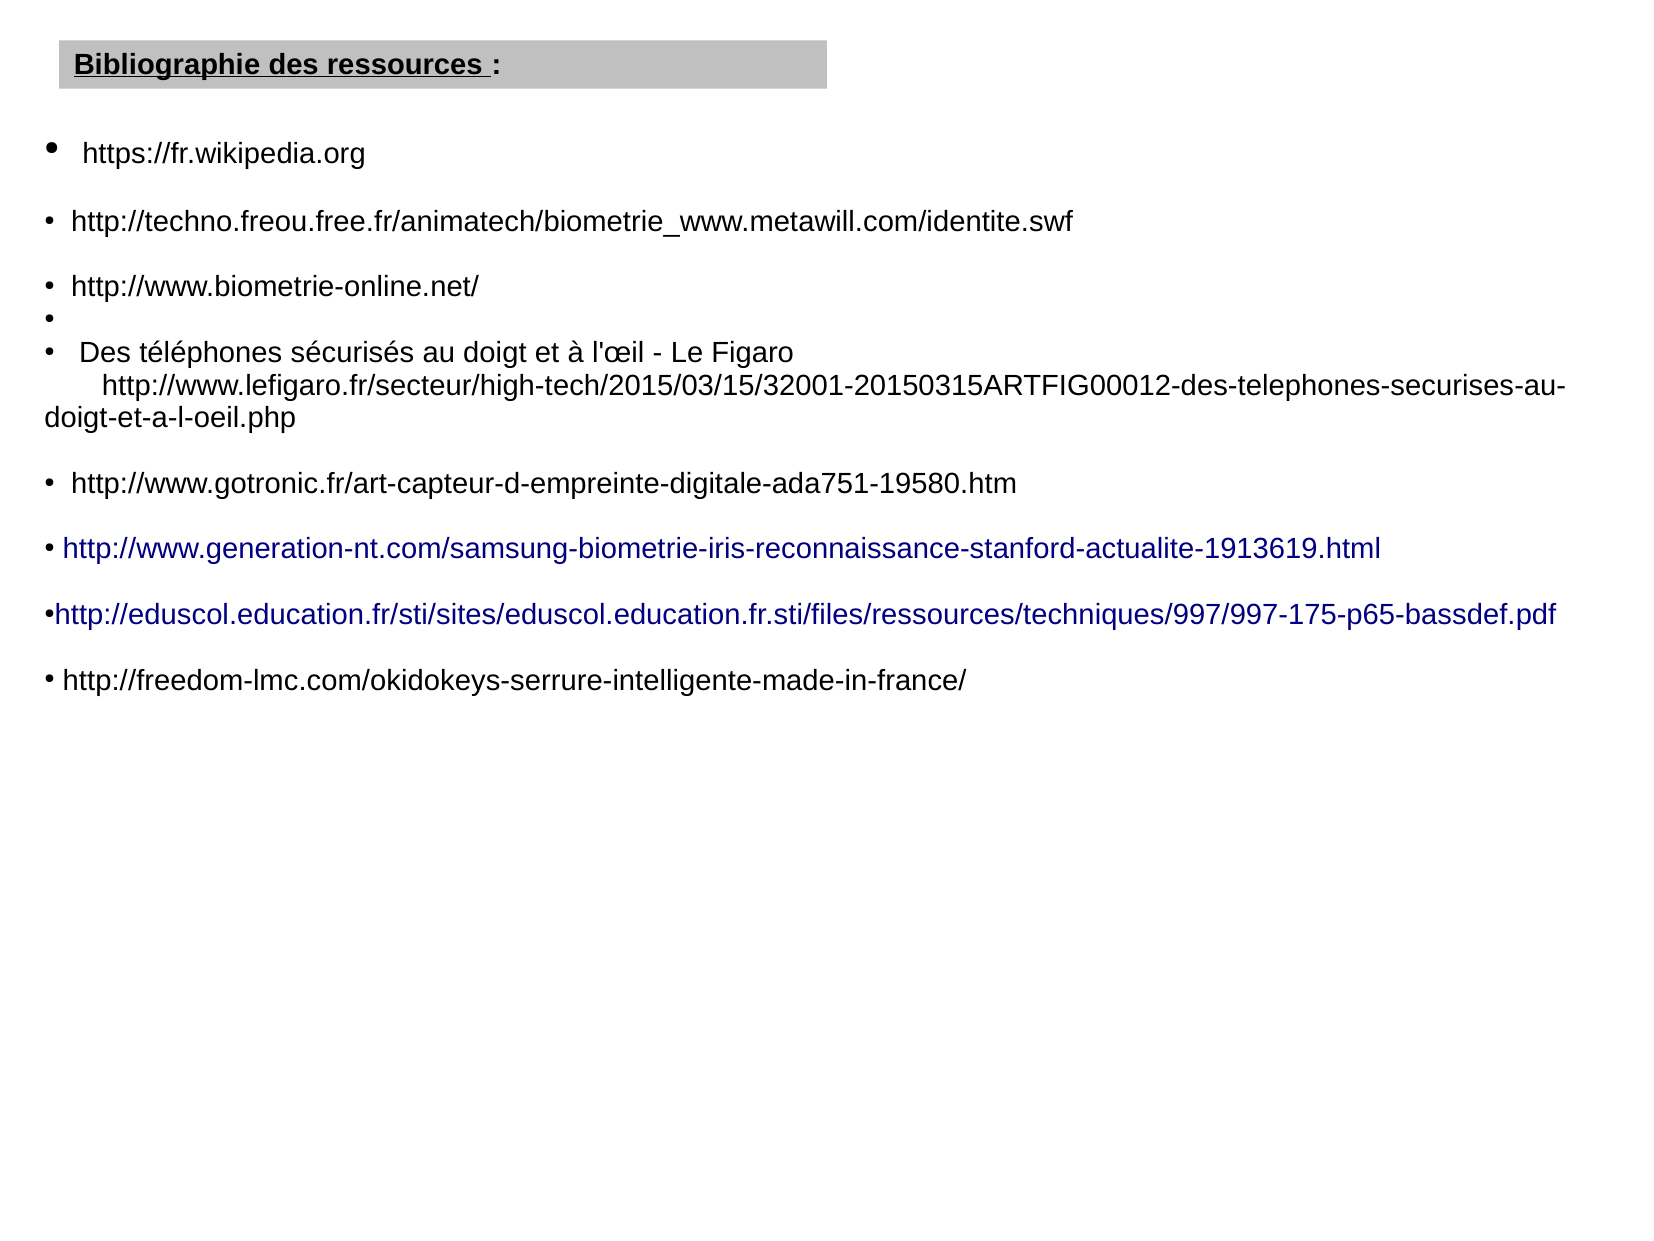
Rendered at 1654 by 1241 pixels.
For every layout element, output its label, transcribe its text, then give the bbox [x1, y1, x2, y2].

text_box Bibliographie des ressources : [59, 40, 827, 89]
text_box https://fr.wikipedia.org http://techno.freou.free.fr/animatech/biometrie_www.metawill.com/identite.swf http://www.biometrie-online.net/ Des téléphones sécurisés au doigt et à l'œil - Le Figaro http://www.lefigaro.fr/secteur/high-tech/2015/03/15/32001-20150315ARTFIG00012-des-telephones-securises-au-doigt-et-a-l-oeil.php http://www.gotronic.fr/art-capteur-d-empreinte-digitale-ada751-19580.htm http://www.generation-nt.com/samsung-biometrie-iris-reconnaissance-stanford-actualite-1913619.html http://eduscol.education.fr/sti/sites/eduscol.education.fr.sti/files/ressources/techniques/997/997-175-p65-bassdef.pdf http://freedom-lmc.com/okidokeys-serrure-intelligente-made-in-france/ [29, 118, 1595, 705]
